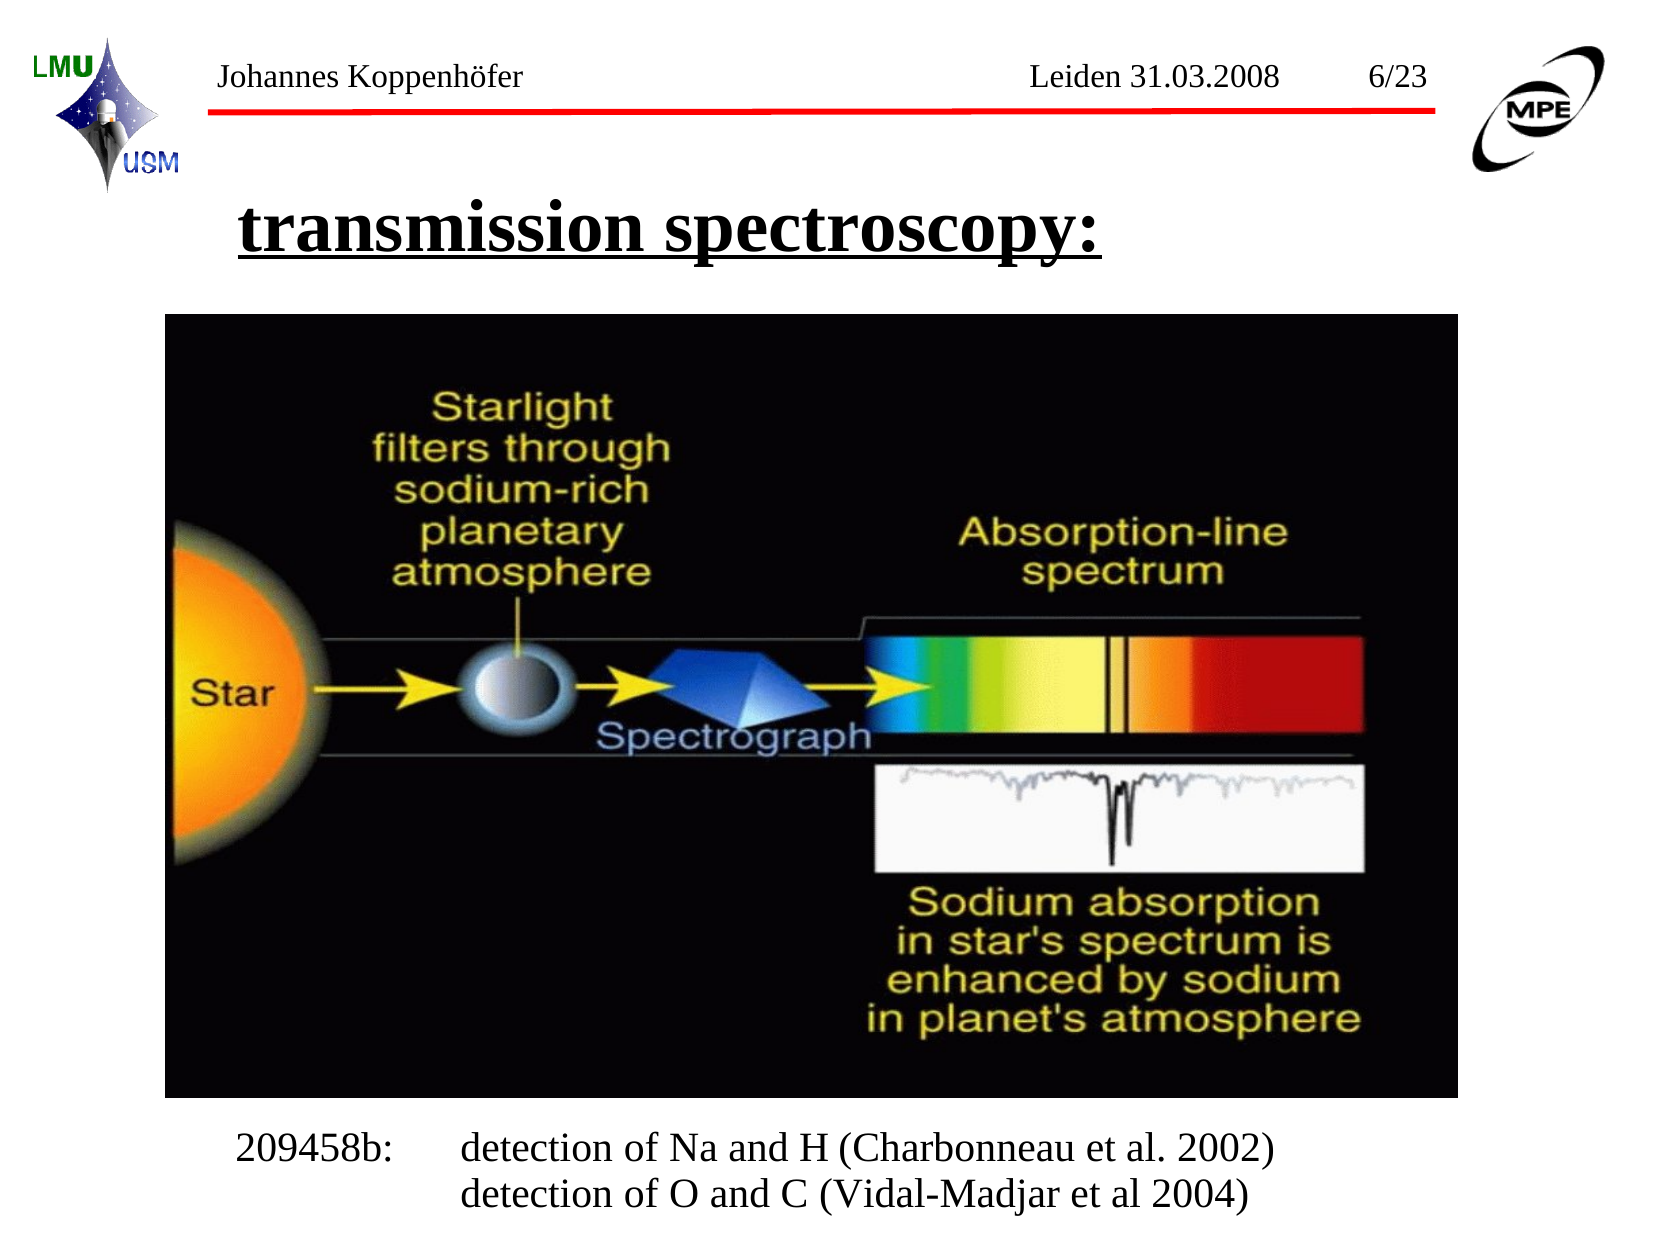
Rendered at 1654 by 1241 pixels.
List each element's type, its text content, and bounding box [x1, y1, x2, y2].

picture [165, 314, 1458, 1098]
picture [1472, 46, 1605, 172]
text_box transmission spectroscopy: [237, 184, 1103, 268]
picture [32, 35, 182, 194]
text_box Johannes Koppenhöfer [217, 57, 525, 95]
text_box Leiden 31.03.2008 [1029, 57, 1342, 95]
text_box 6/23 [1368, 57, 1434, 95]
text_box 209458b: detection of Na and H (Charbonneau et al. 2002) detection of O and C (Vidal-Madjar et al 2004) [235, 1123, 1276, 1217]
